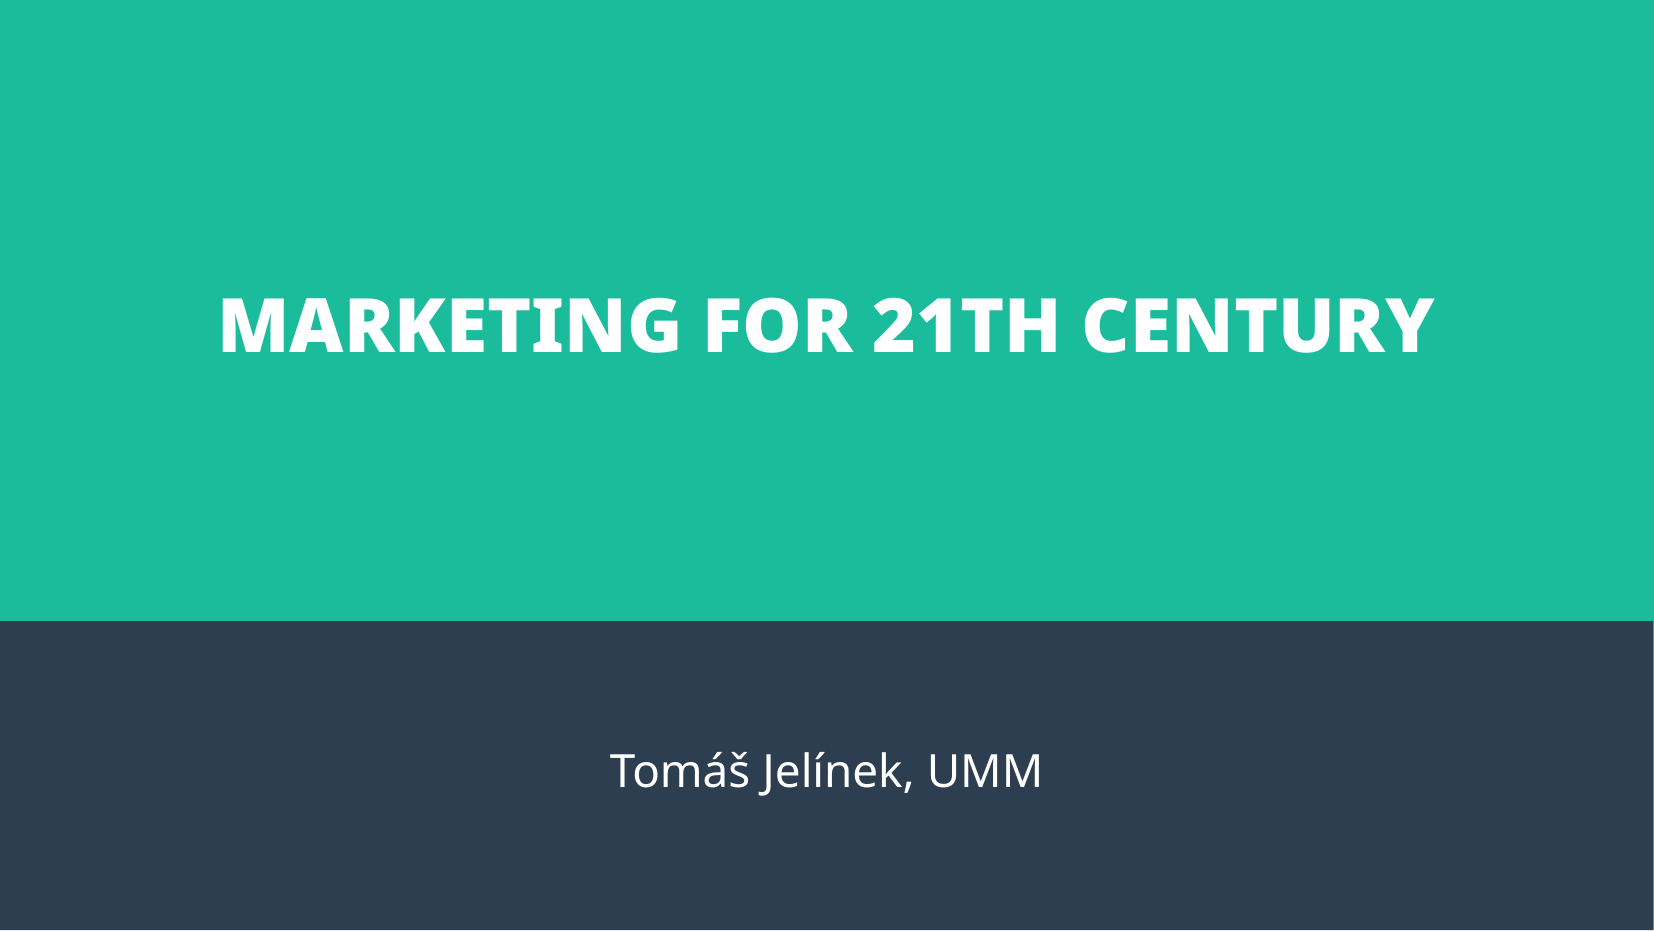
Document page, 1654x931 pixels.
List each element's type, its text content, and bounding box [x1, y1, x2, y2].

title MARKETING FOR 21TH CENTURY [59, 0, 1595, 595]
subtitle Tomáš Jelínek, UMM [59, 648, 1595, 892]
